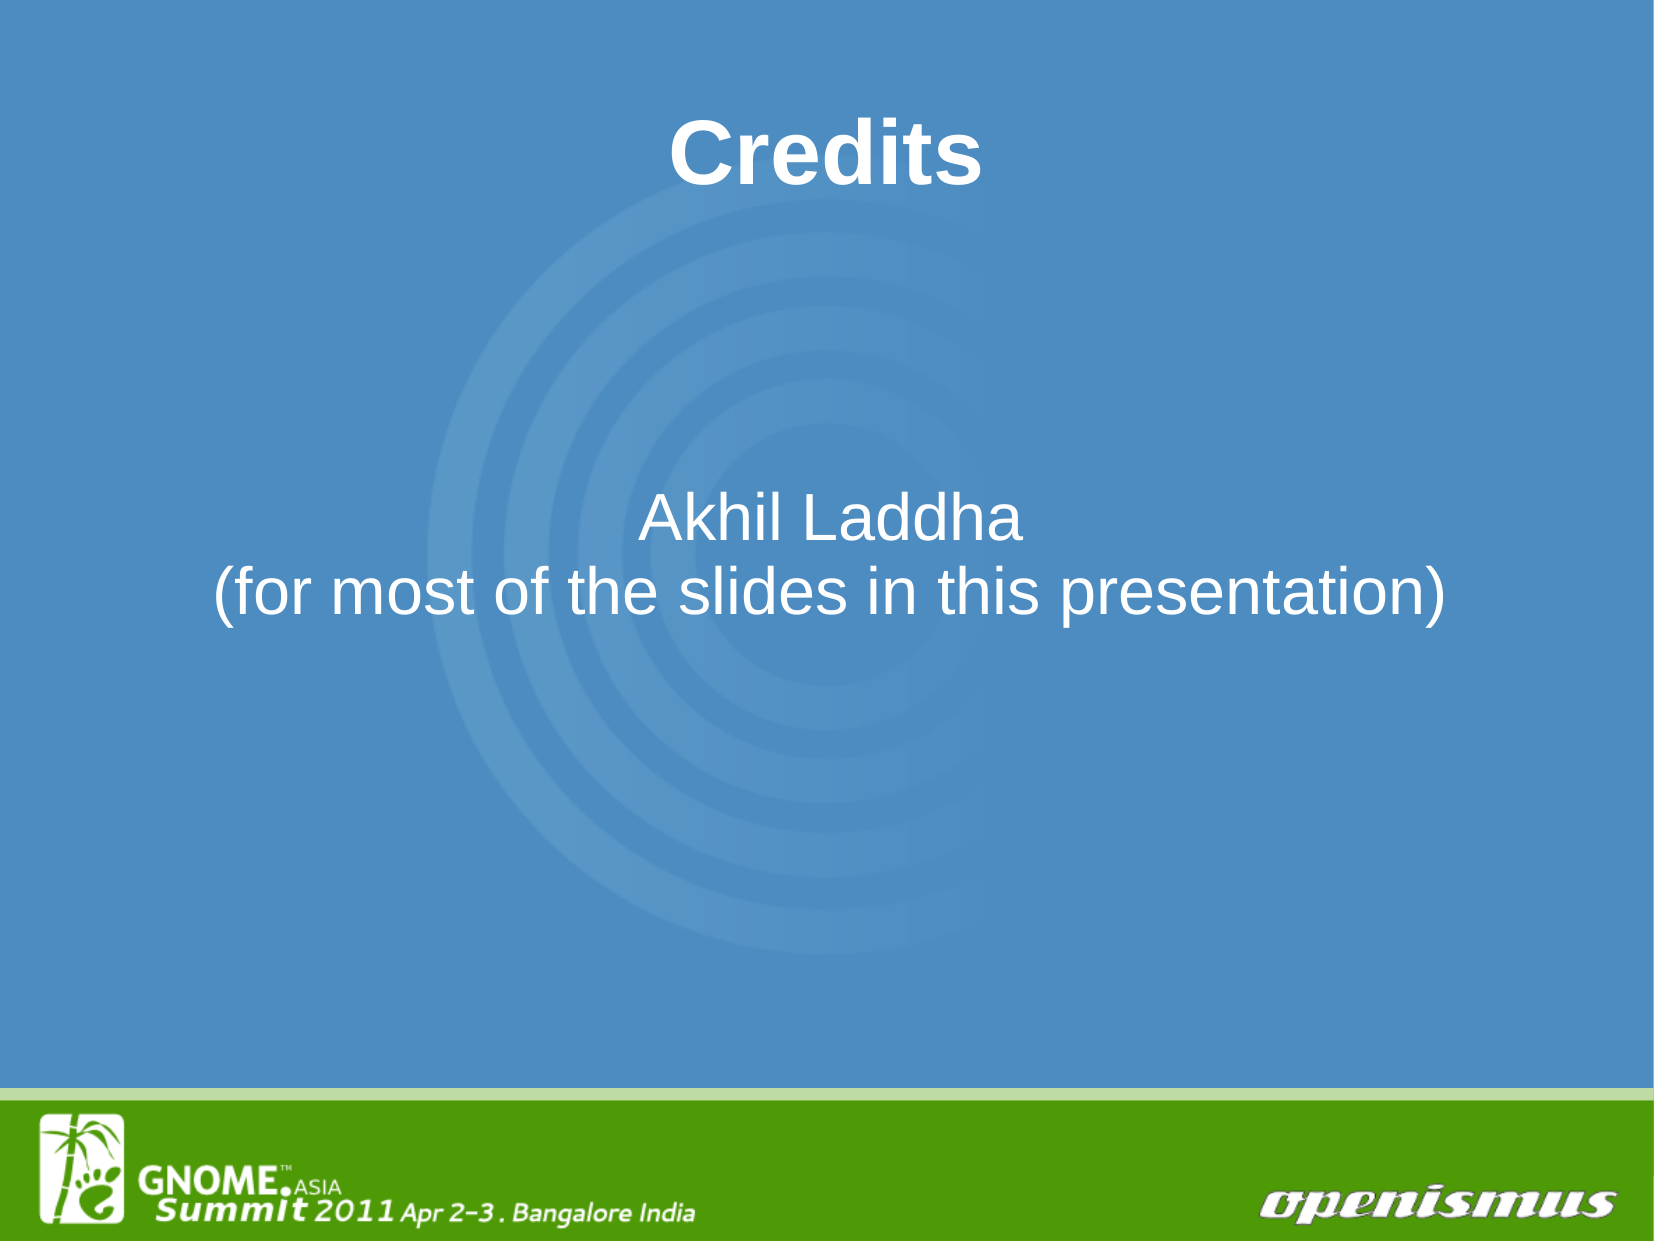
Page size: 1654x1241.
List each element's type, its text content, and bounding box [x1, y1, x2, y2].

subtitle Akhil Laddha (for most of the slides in this presentation) [86, 479, 1576, 630]
picture [0, 0, 1654, 1241]
title Credits [82, 49, 1571, 257]
